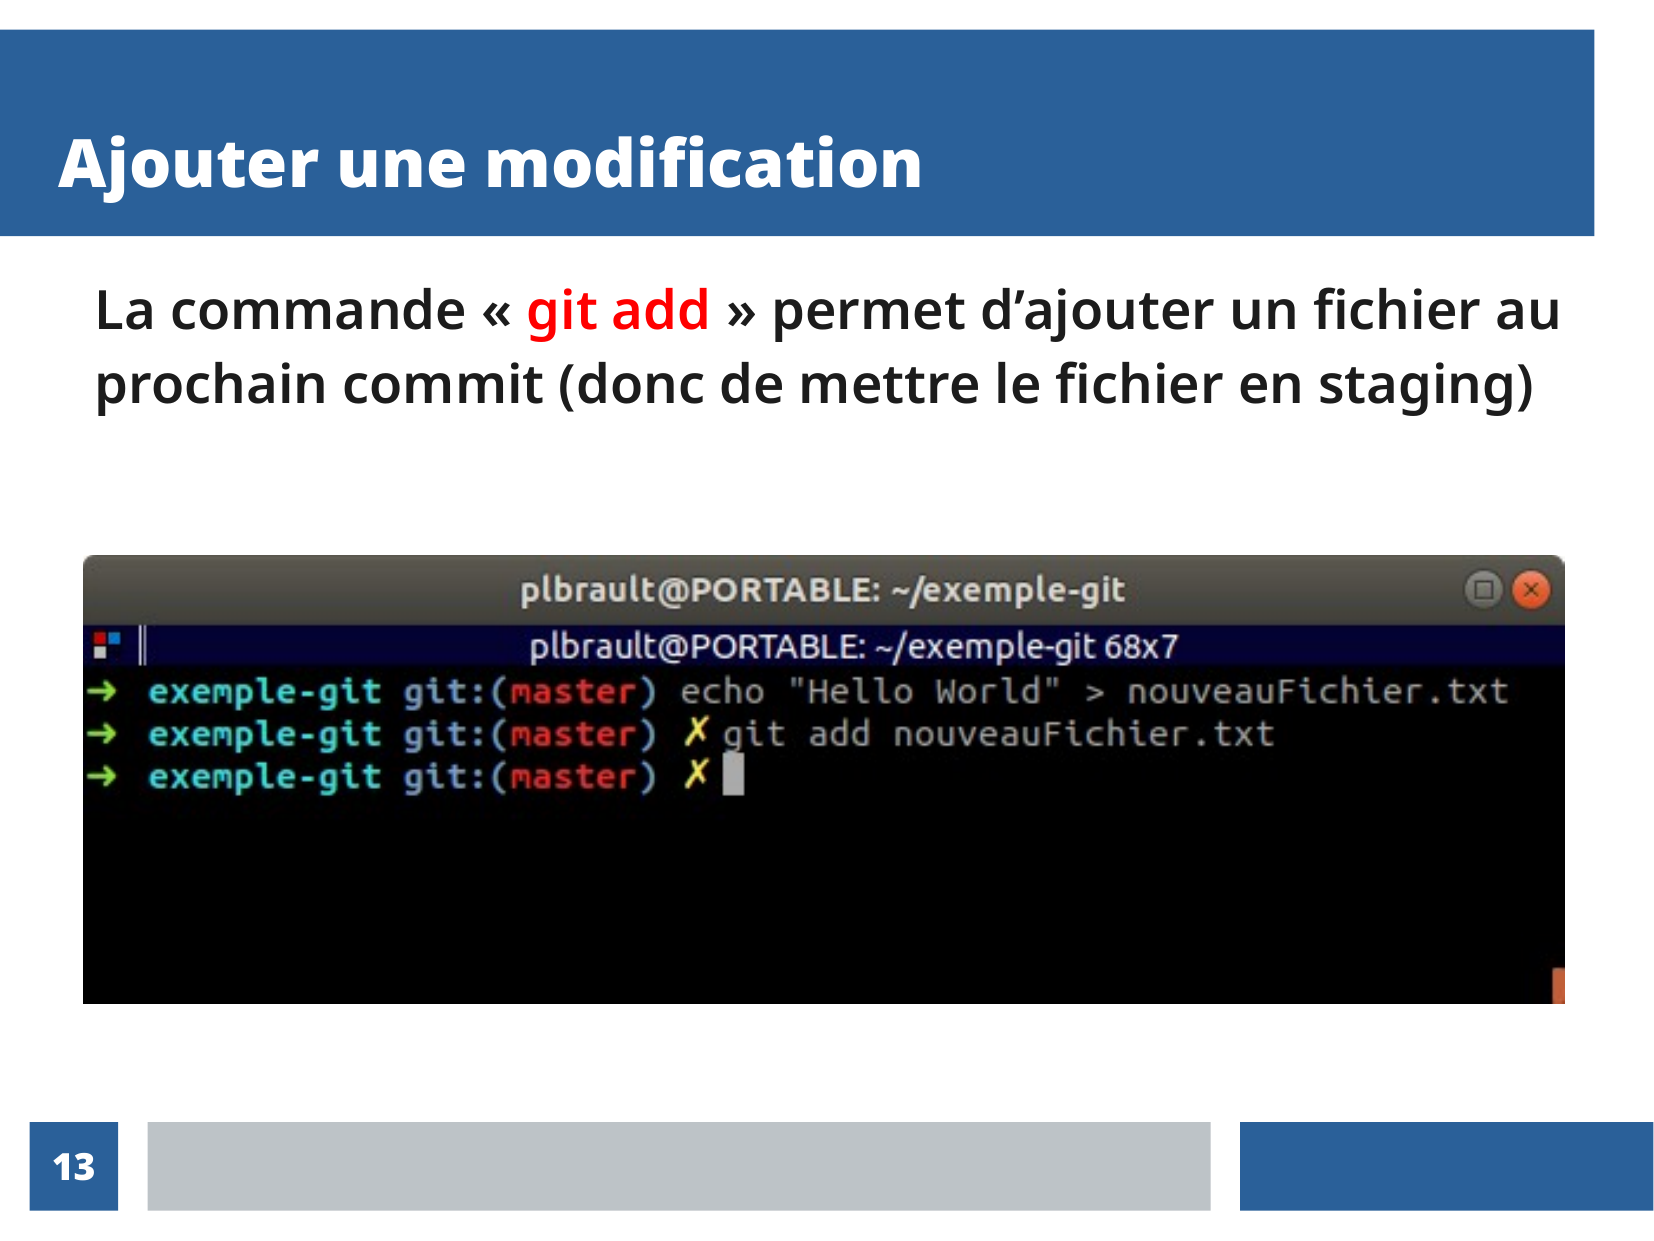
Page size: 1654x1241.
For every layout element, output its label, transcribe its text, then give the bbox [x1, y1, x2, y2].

picture [83, 555, 1565, 1004]
list La commande « git add » permet d’ajouter un fichier au prochain commit (donc de mettre le fichier en staging) [59, 271, 1565, 461]
title Ajouter une modification [59, 59, 1595, 207]
